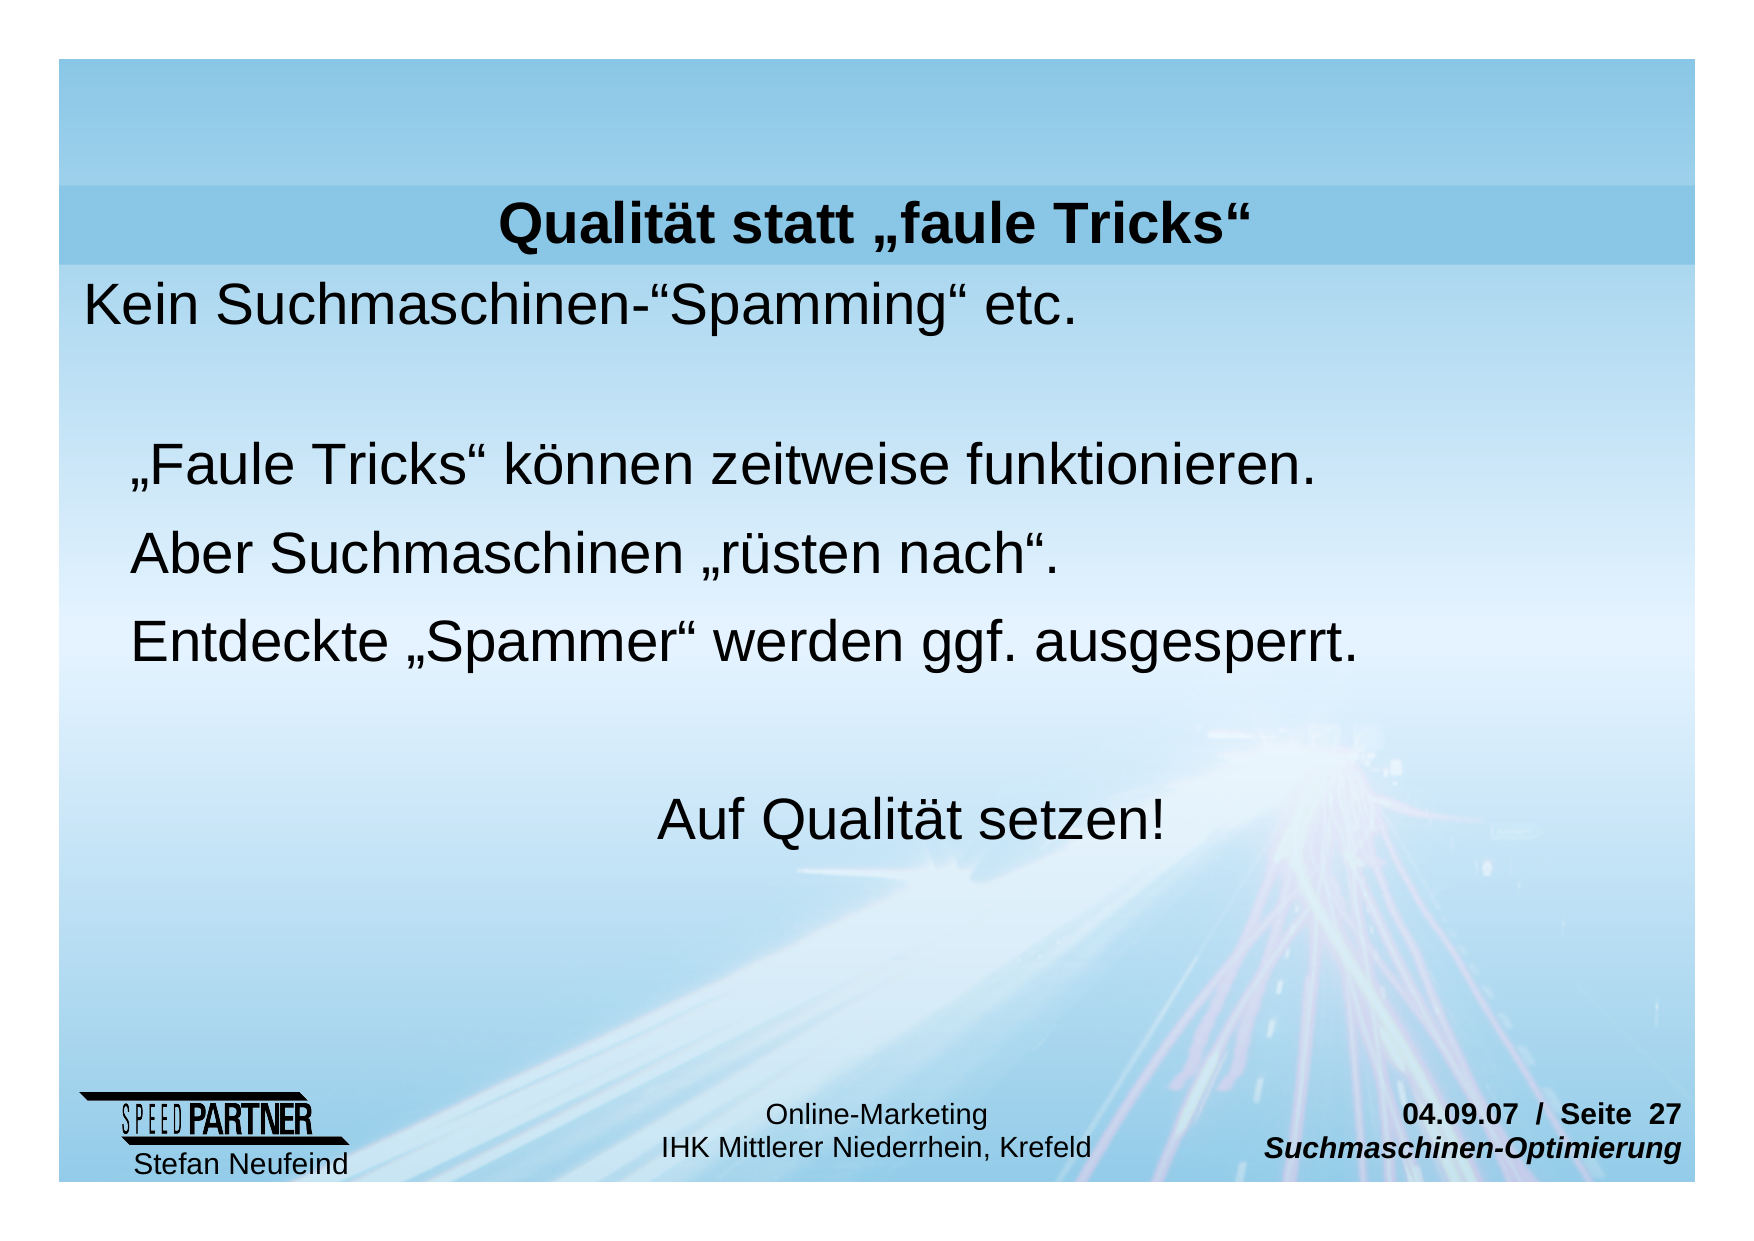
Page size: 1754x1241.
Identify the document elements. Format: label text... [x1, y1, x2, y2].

title Qualität statt „faule Tricks“ [59, 190, 1695, 257]
picture [59, 265, 1695, 1182]
list Kein Suchmaschinen-“Spamming“ etc. „Faule Tricks“ können zeitweise funktionieren. Aber Suchmaschinen „rüsten nach“. Entdeckte „Spammer“ werden ggf. ausgesperrt. Auf Qualität setzen! [71, 272, 1695, 1055]
picture [59, 59, 1695, 185]
